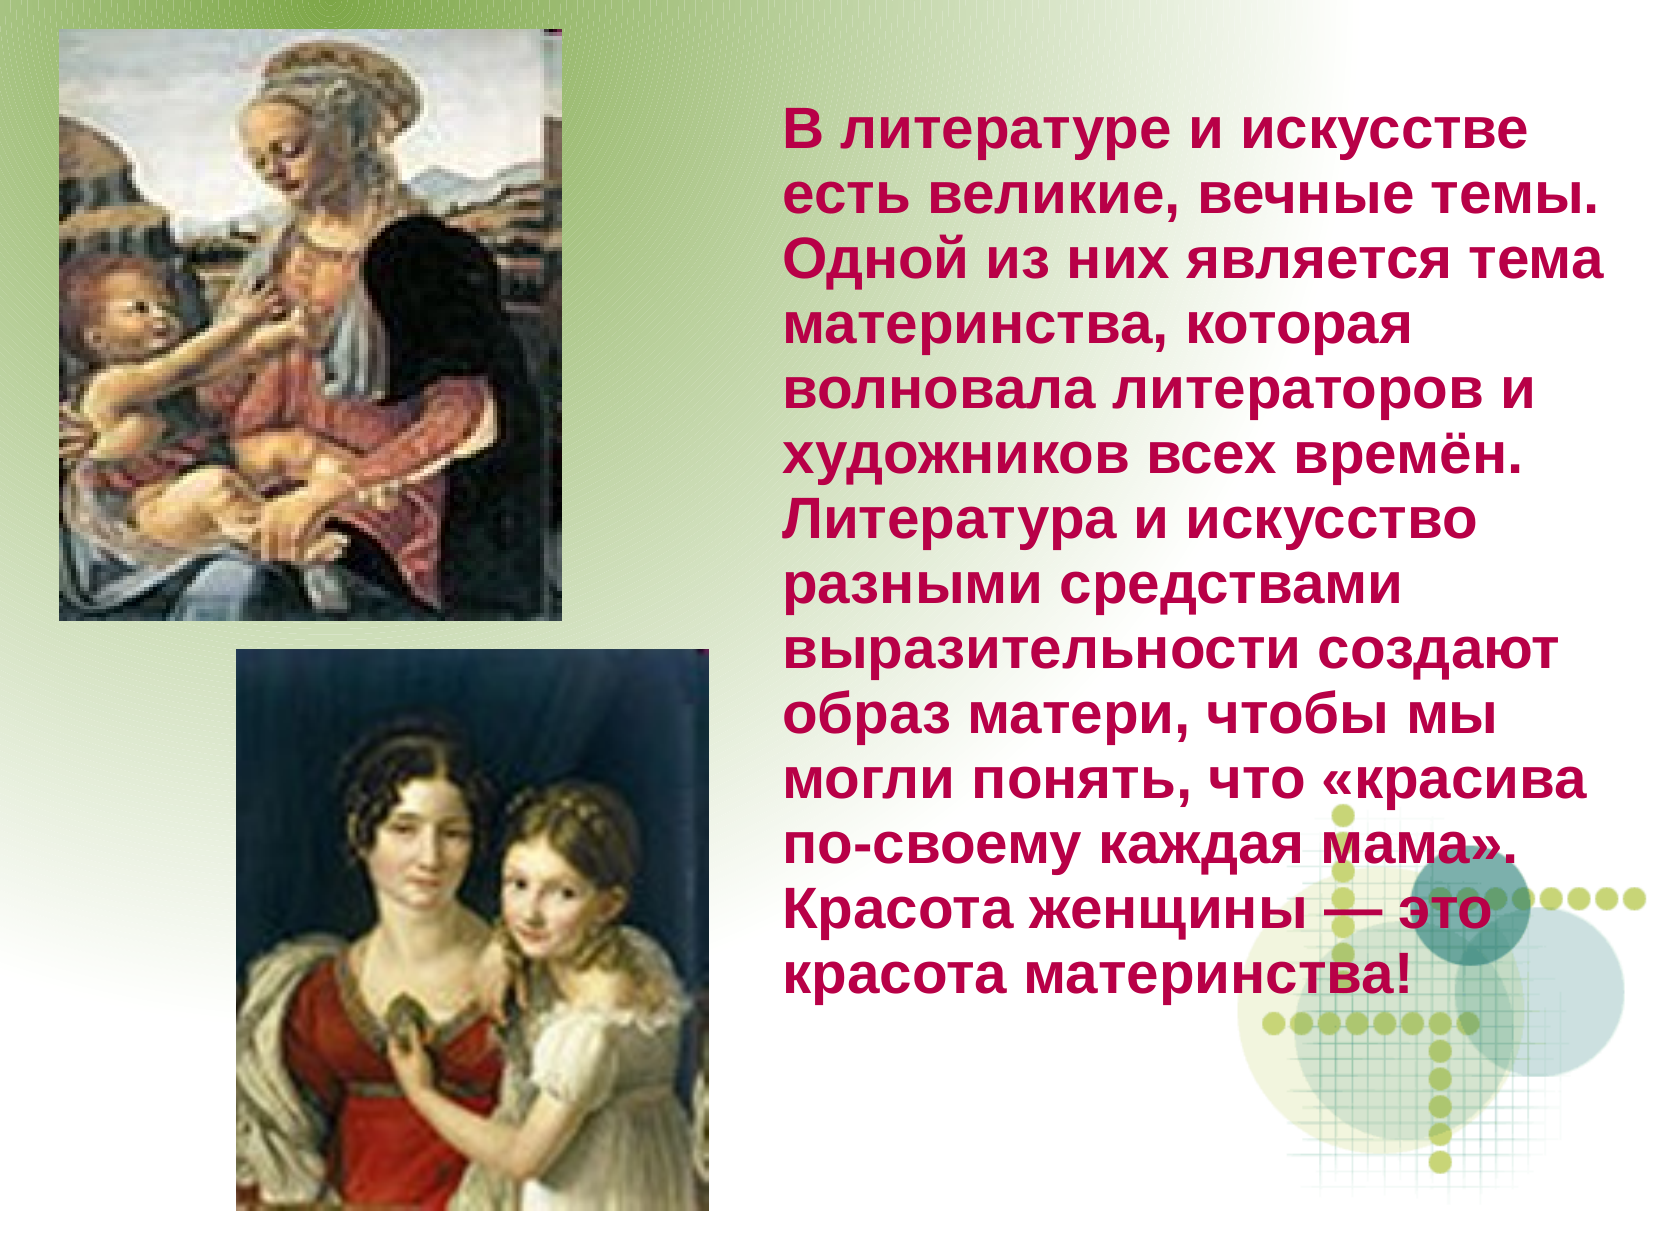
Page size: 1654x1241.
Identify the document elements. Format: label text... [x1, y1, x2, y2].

picture [59, 29, 562, 621]
picture [236, 649, 709, 1211]
picture [1224, 792, 1654, 1211]
text_box В литературе и искусстве есть великие, вечные темы. Одной из них является тема материнства, которая волновала литераторов и художников всех времён. Литература и искусство разными средствами выразительности создают образ матери, чтобы мы могли понять, что «красива по-своему каждая мама». Красота женщины — это красота материнства! [767, 88, 1625, 1152]
